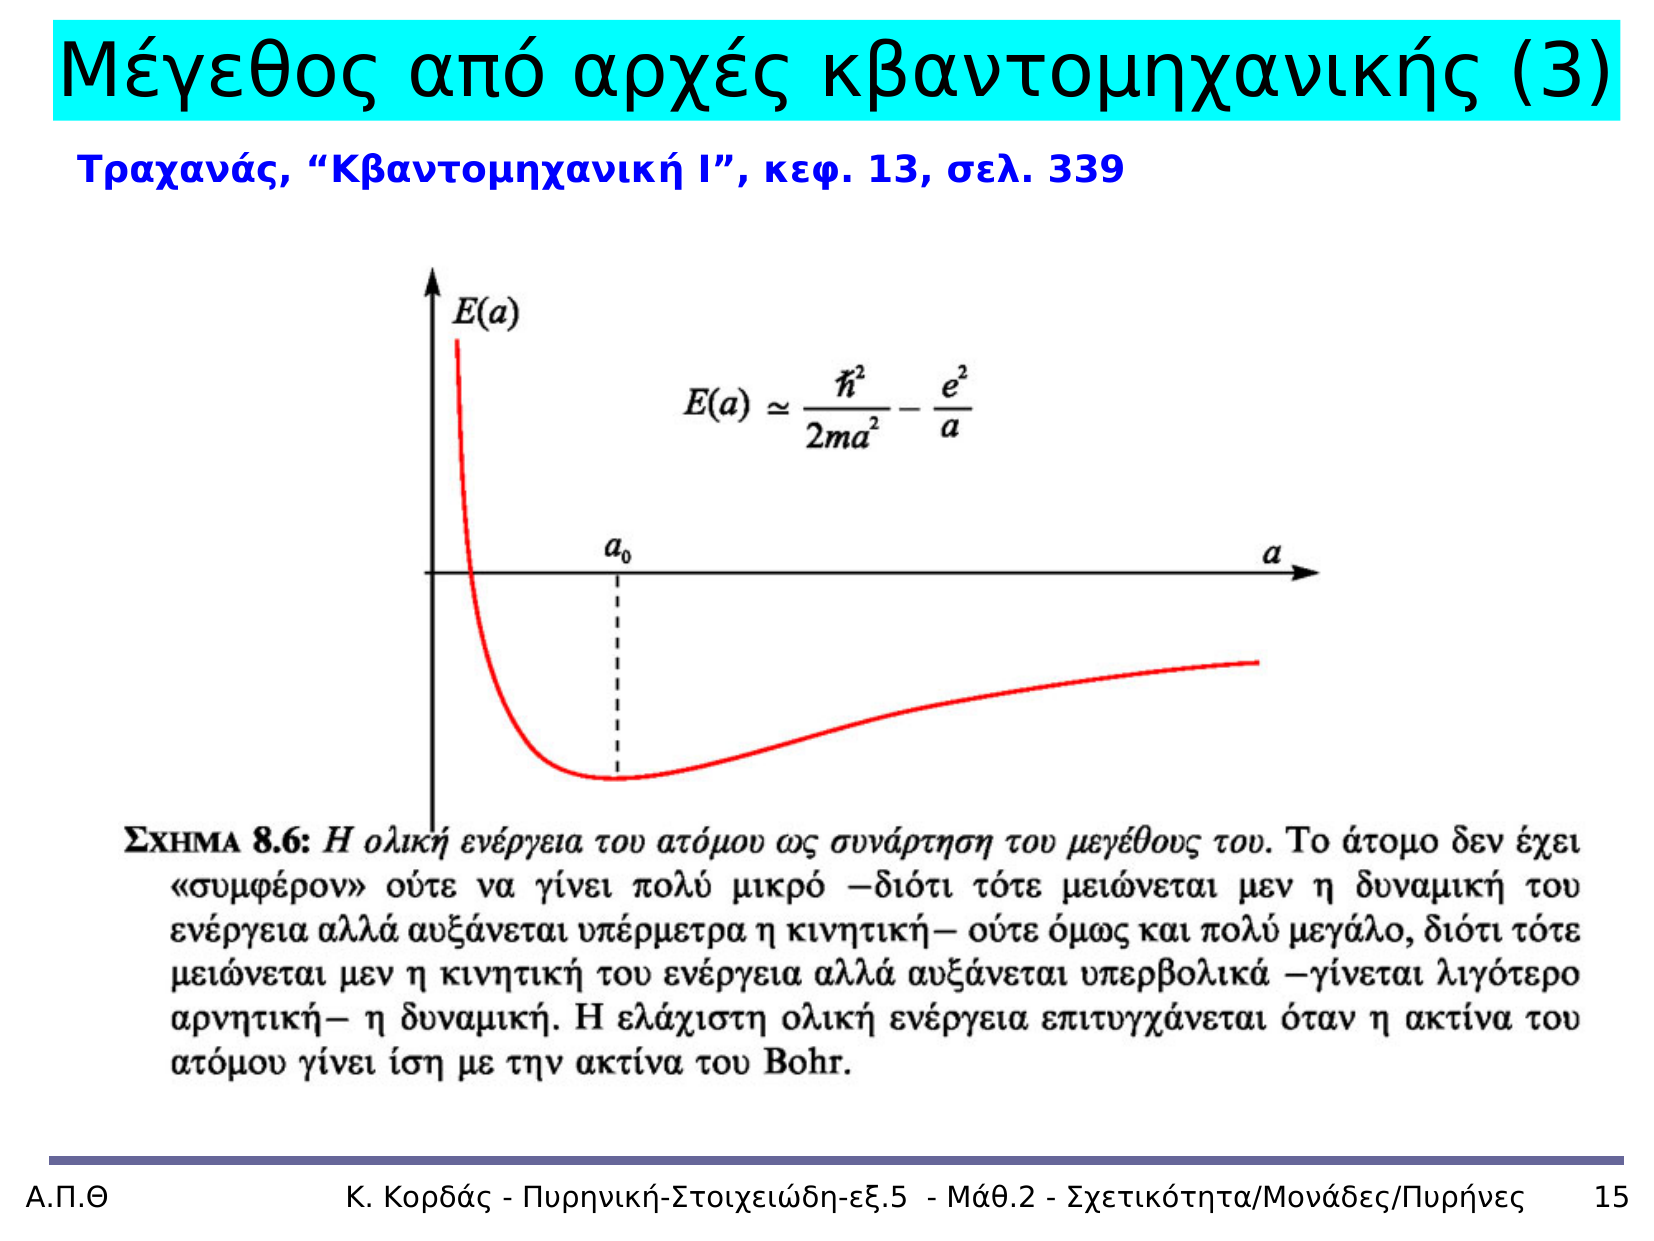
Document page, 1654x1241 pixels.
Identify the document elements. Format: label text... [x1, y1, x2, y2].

title Μέγεθος από αρχές κβαντομηχανικής (3) [53, 19, 1621, 121]
picture [118, 213, 1605, 1131]
text_box Τραχανάς, “Κβαντομηχανική Ι”, κεφ. 13, σελ. 339 [62, 140, 1142, 200]
